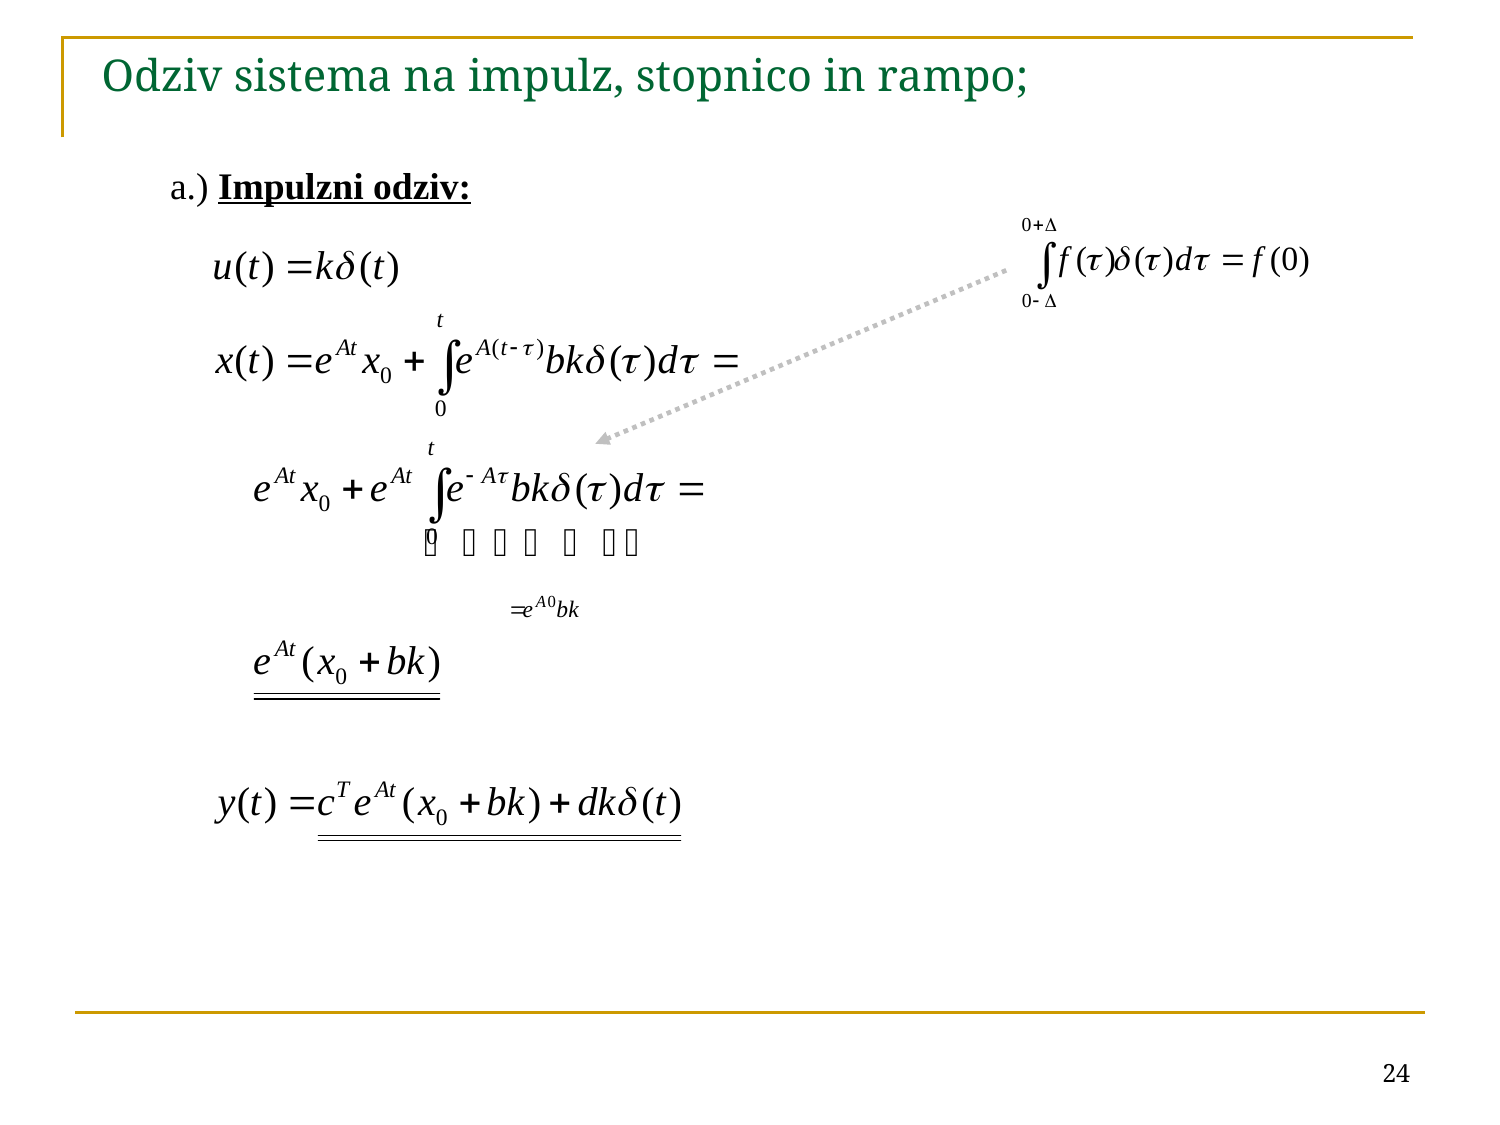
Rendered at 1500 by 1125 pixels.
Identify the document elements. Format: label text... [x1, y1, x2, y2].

text_box <number> [1074, 1024, 1426, 1100]
chart [207, 241, 740, 852]
text_box a.) Impulzni odziv: [155, 154, 529, 215]
chart [1016, 208, 1317, 316]
title Odziv sistema na impulz, stopnico in rampo; [75, 40, 1426, 147]
